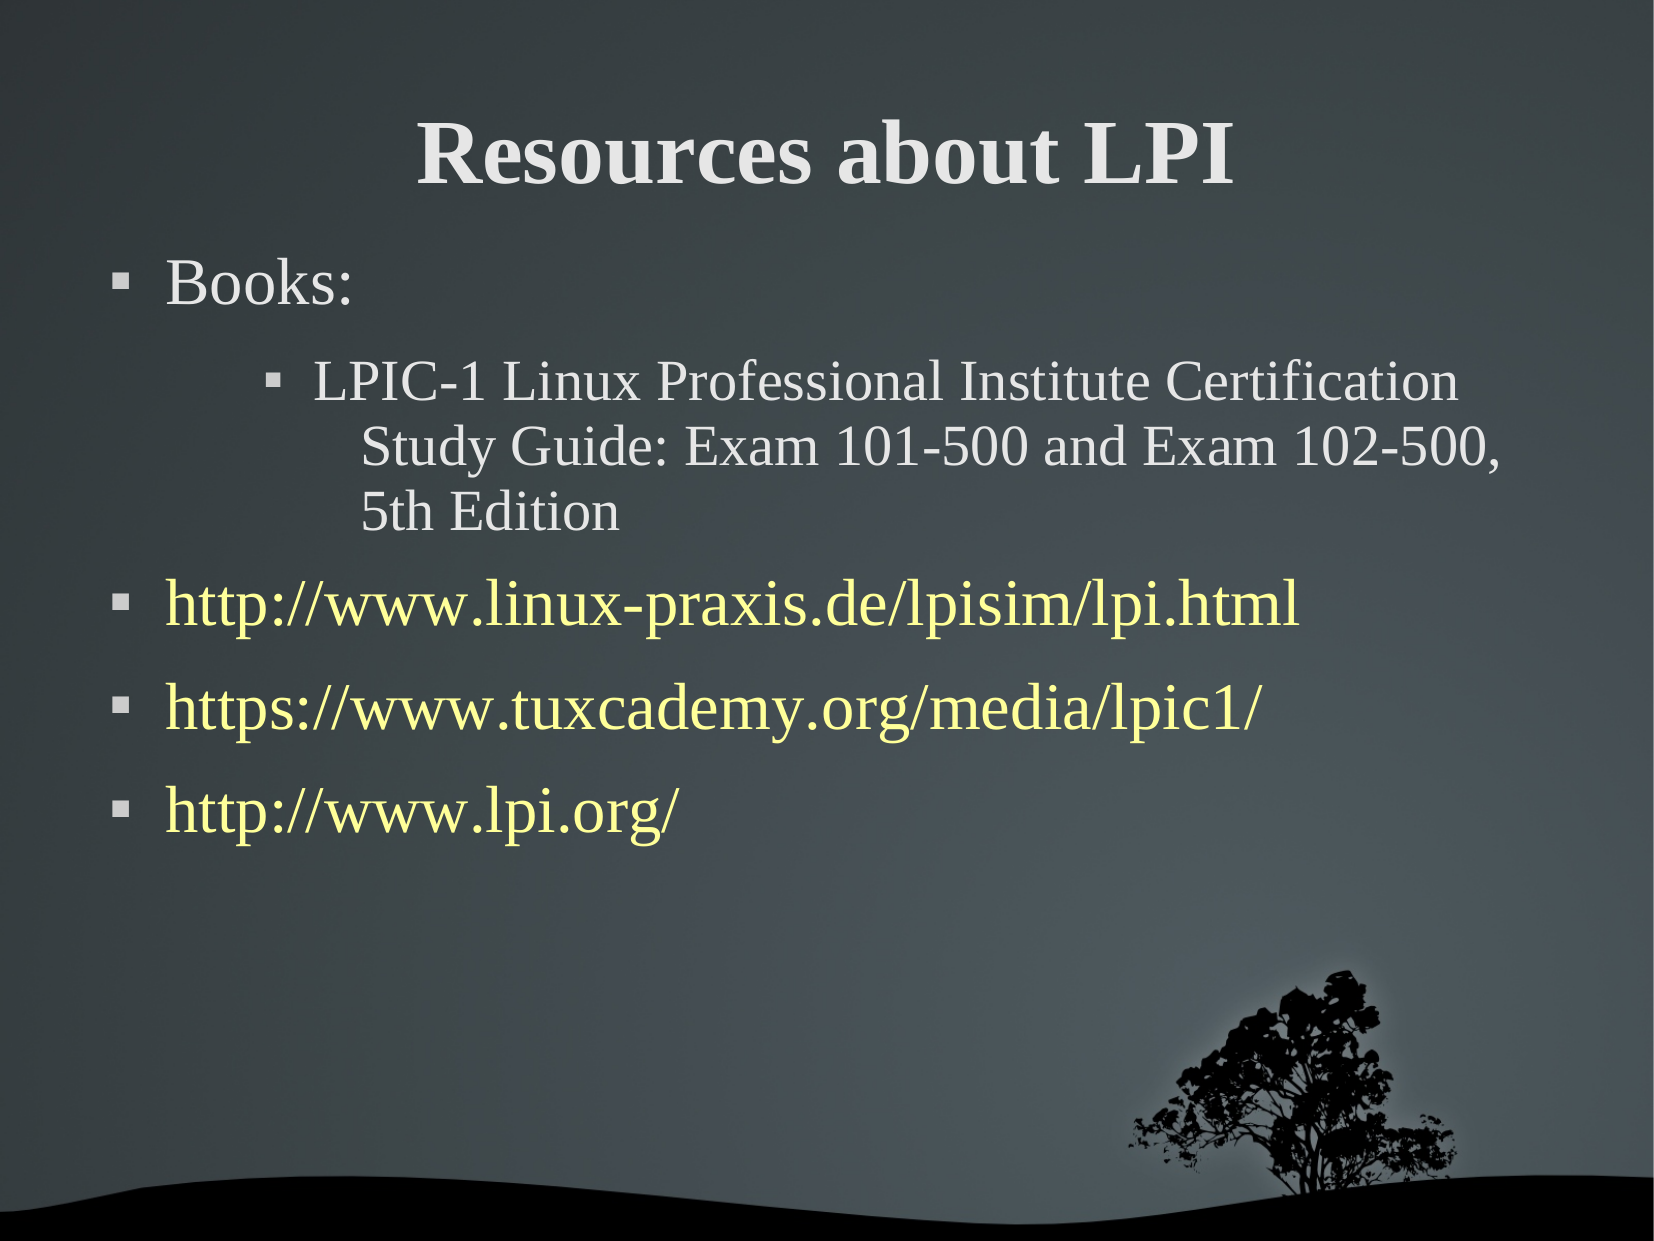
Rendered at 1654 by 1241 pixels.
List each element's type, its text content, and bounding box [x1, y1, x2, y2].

list Books: LPIC-1 Linux Professional Institute Certification Study Guide: Exam 101-500 and Exam 102-500, 5th Edition http://www.linux-praxis.de/lpisim/lpi.html https://www.tuxcademy.org/media/lpic1/ http://www.lpi.org/ [76, 245, 1565, 1211]
title Resources about LPI [82, 49, 1571, 257]
picture [0, 0, 1654, 1241]
